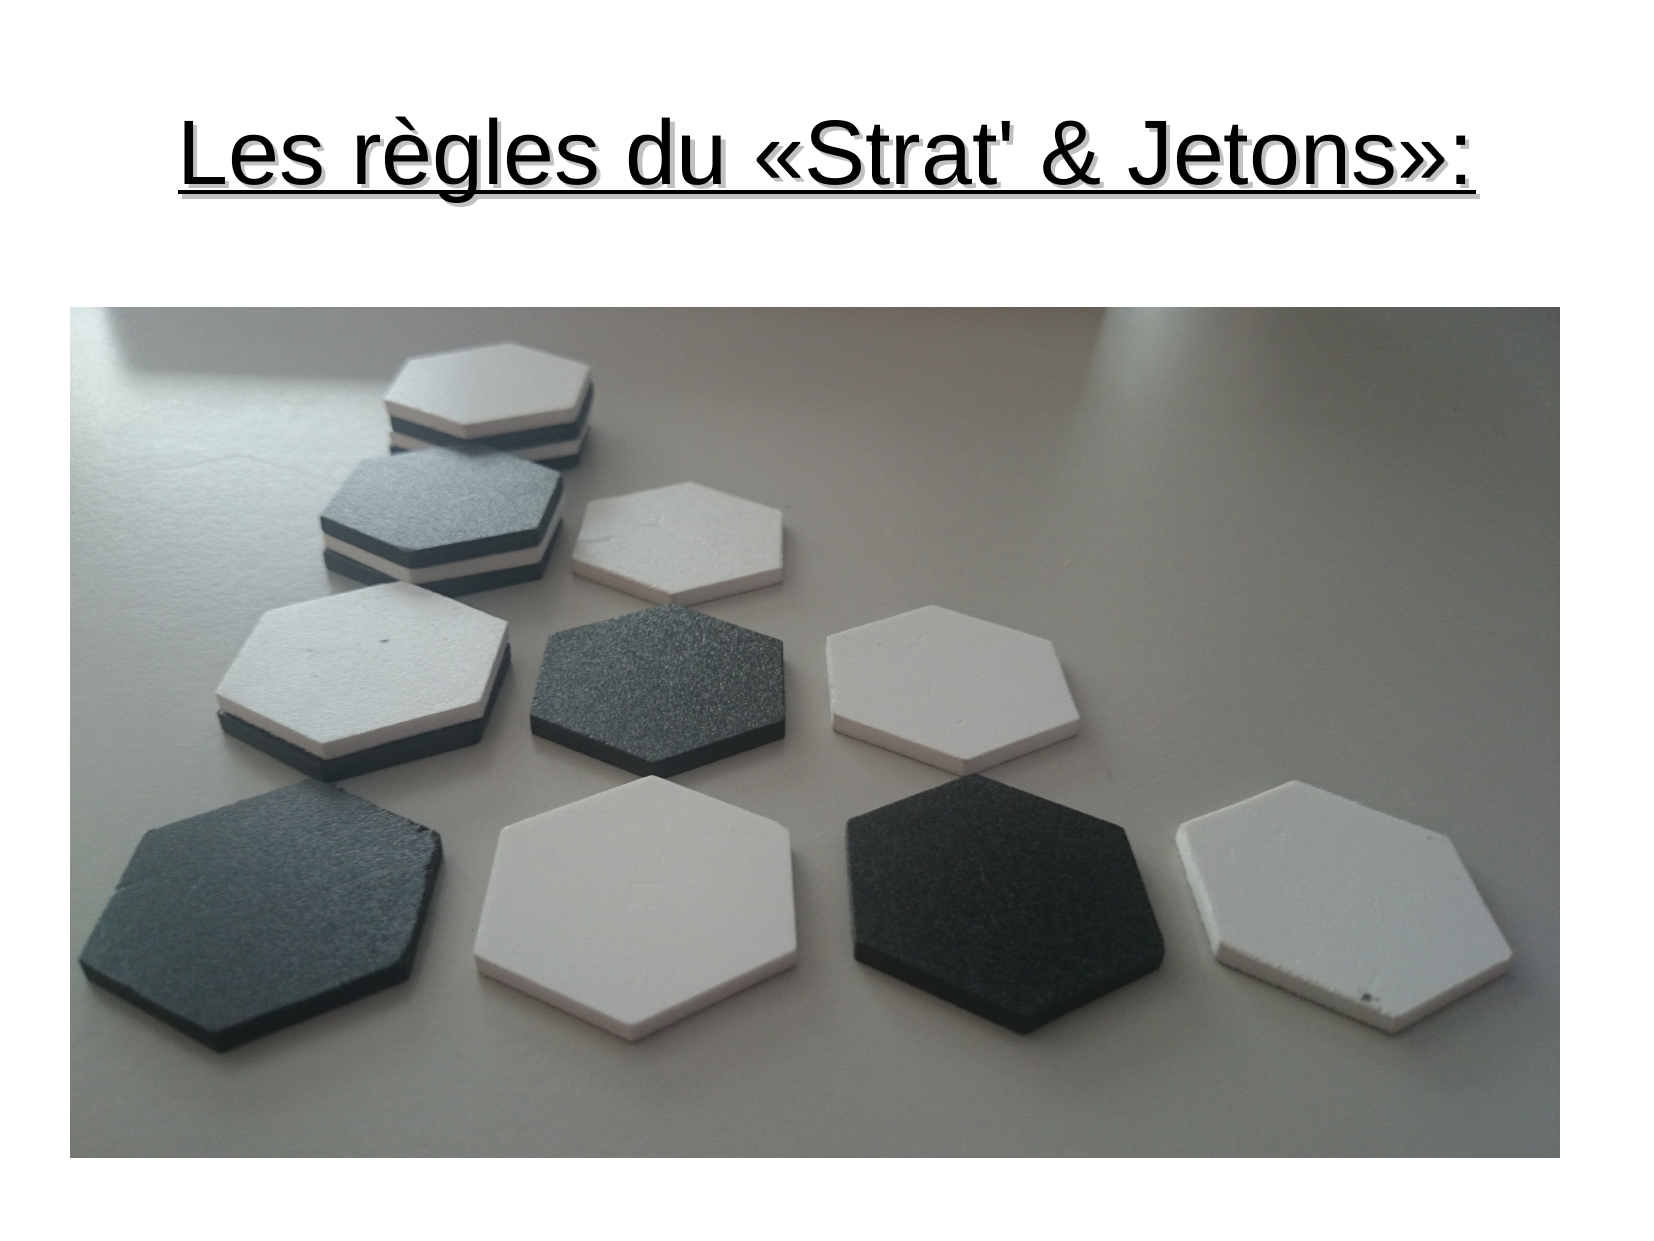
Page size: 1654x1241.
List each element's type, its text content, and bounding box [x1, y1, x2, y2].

title Les règles du «Strat' & Jetons»: [82, 49, 1571, 257]
picture [70, 307, 1560, 1158]
